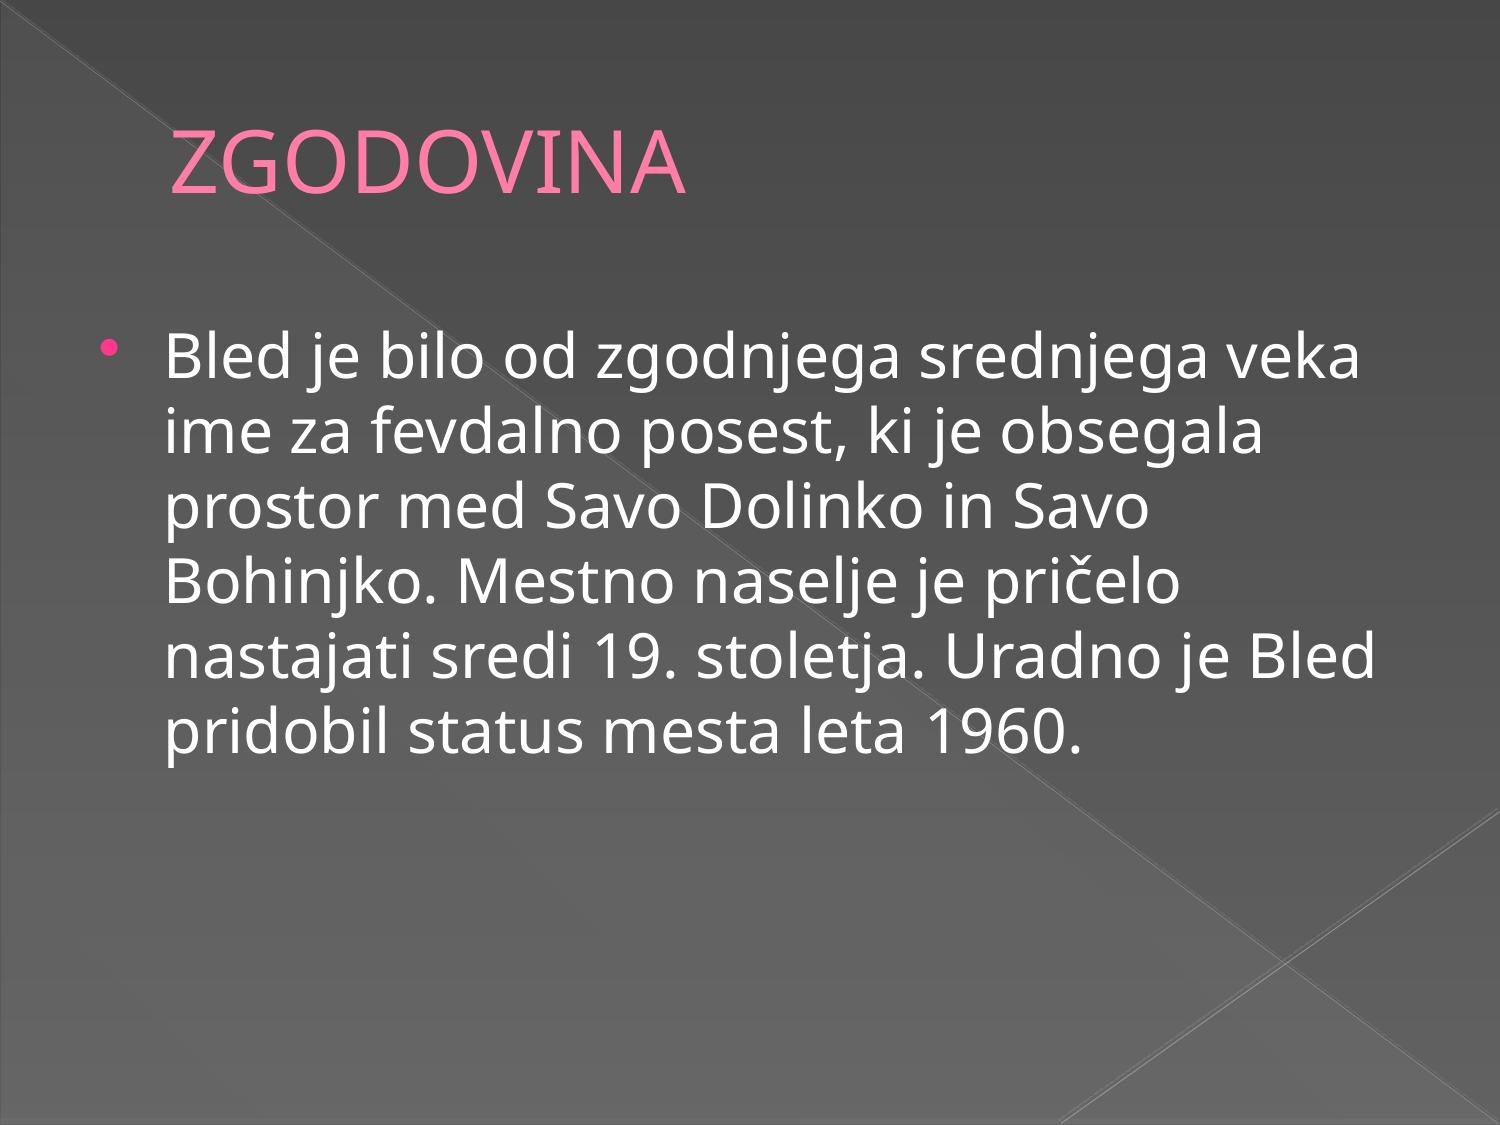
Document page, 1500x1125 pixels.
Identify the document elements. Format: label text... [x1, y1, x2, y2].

title ZGODOVINA [75, 43, 1425, 274]
list Bled je bilo od zgodnjega srednjega veka ime za fevdalno posest, ki je obsegala prostor med Savo Dolinko in Savo Bohinjko. Mestno naselje je pričelo nastajati sredi 19. stoletja. Uradno je Bled pridobil status mesta leta 1960. [75, 308, 1425, 1059]
